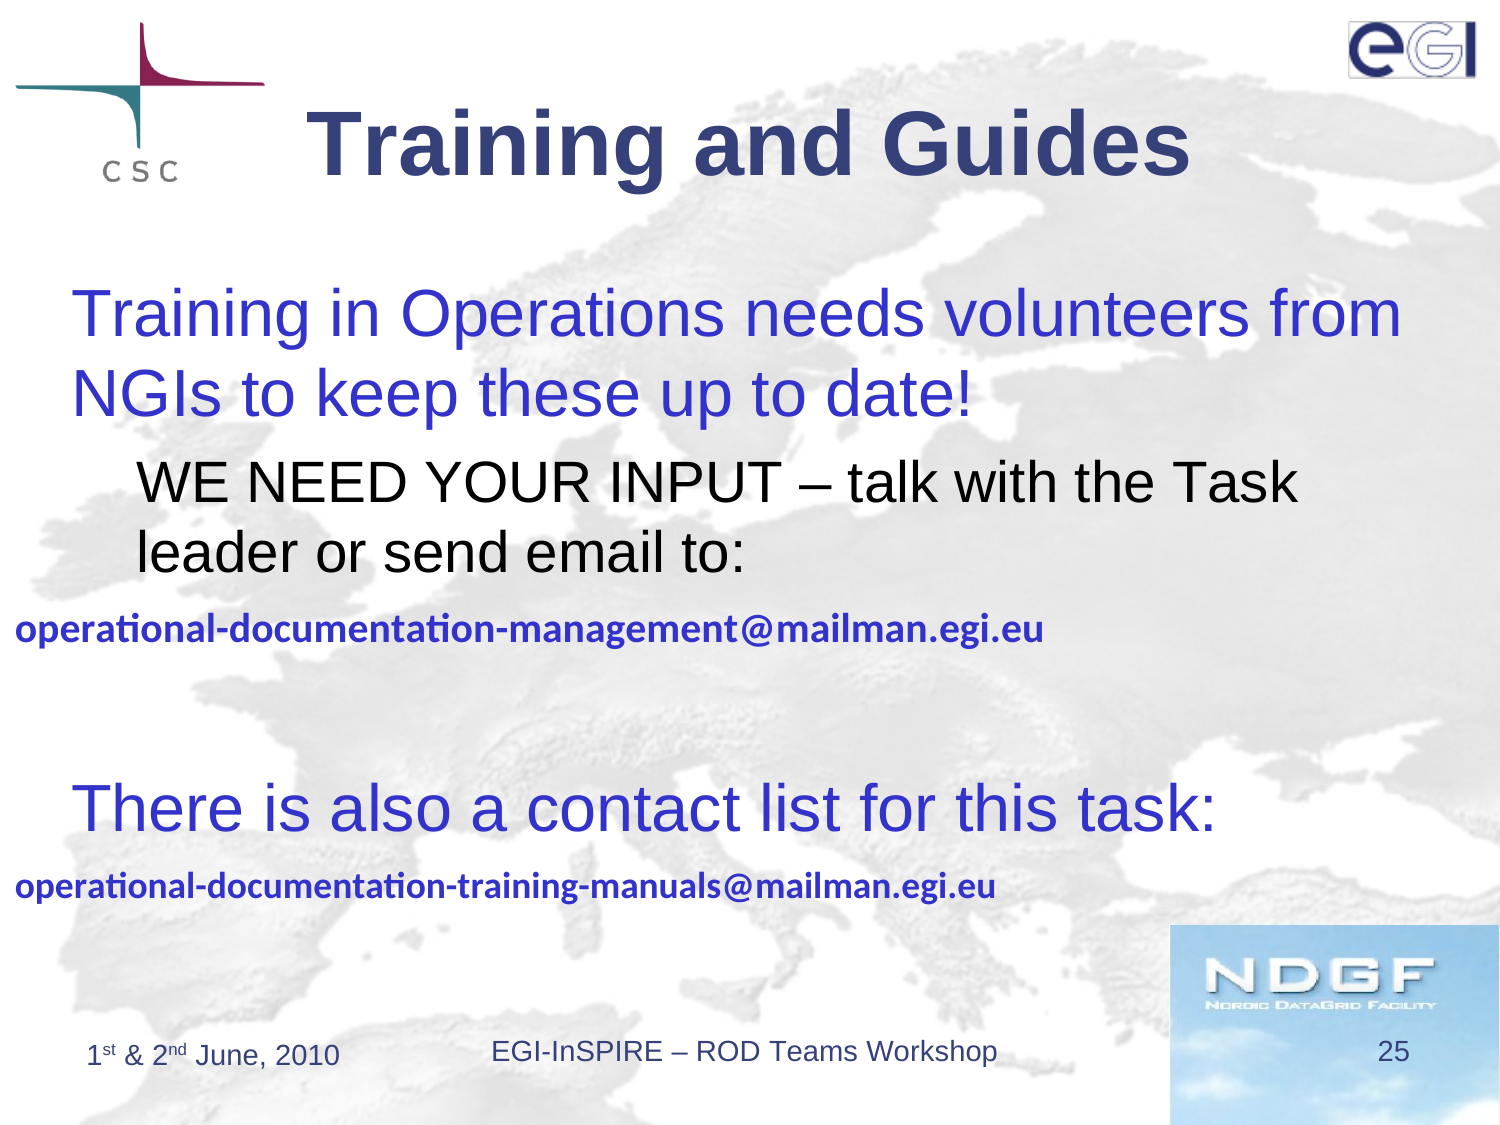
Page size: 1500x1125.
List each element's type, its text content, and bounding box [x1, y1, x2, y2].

picture [0, 0, 1500, 1125]
title Training and Guides [75, 20, 1426, 257]
list Training in Operations needs volunteers from NGIs to keep these up to date! WE NEED YOUR INPUT – talk with the Task leader or send email to: operational-documentation-management@mailman.egi.eu There is also a contact list for this task: operational-documentation-training-manuals@mailman.egi.eu [0, 262, 1426, 1108]
